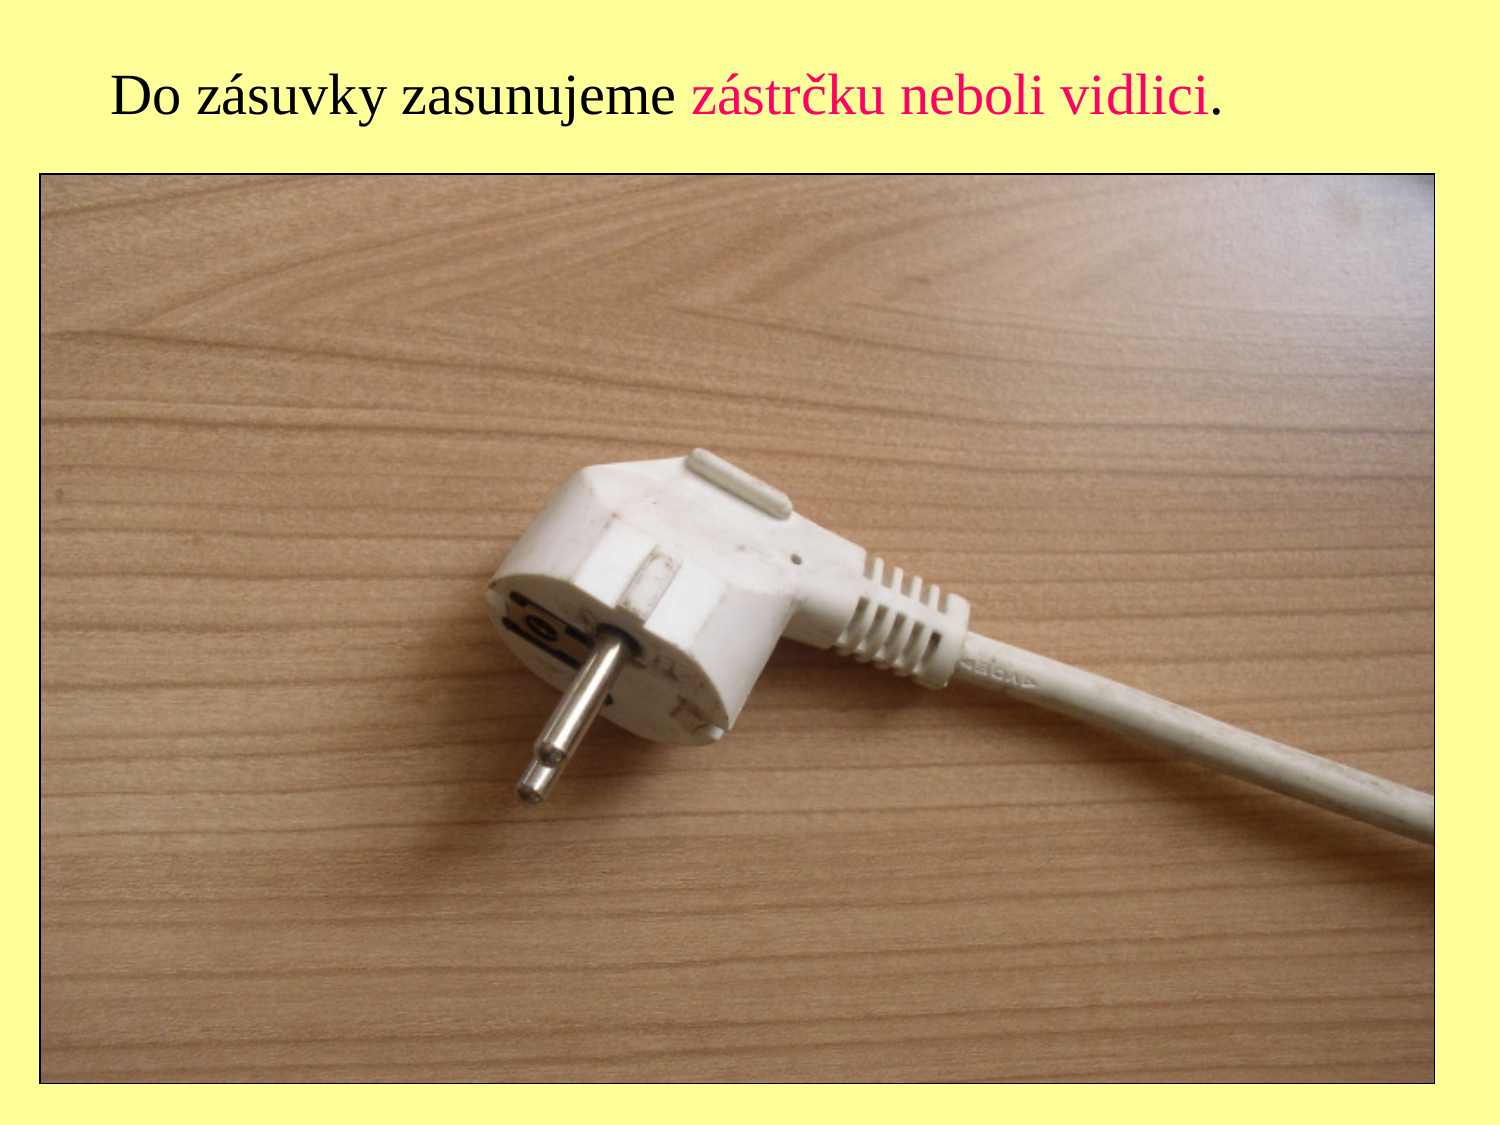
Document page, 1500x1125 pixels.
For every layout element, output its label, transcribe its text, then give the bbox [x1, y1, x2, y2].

text_box Do zásuvky zasunujeme zástrčku neboli vidlici. [95, 48, 1240, 135]
picture [40, 174, 1434, 1083]
